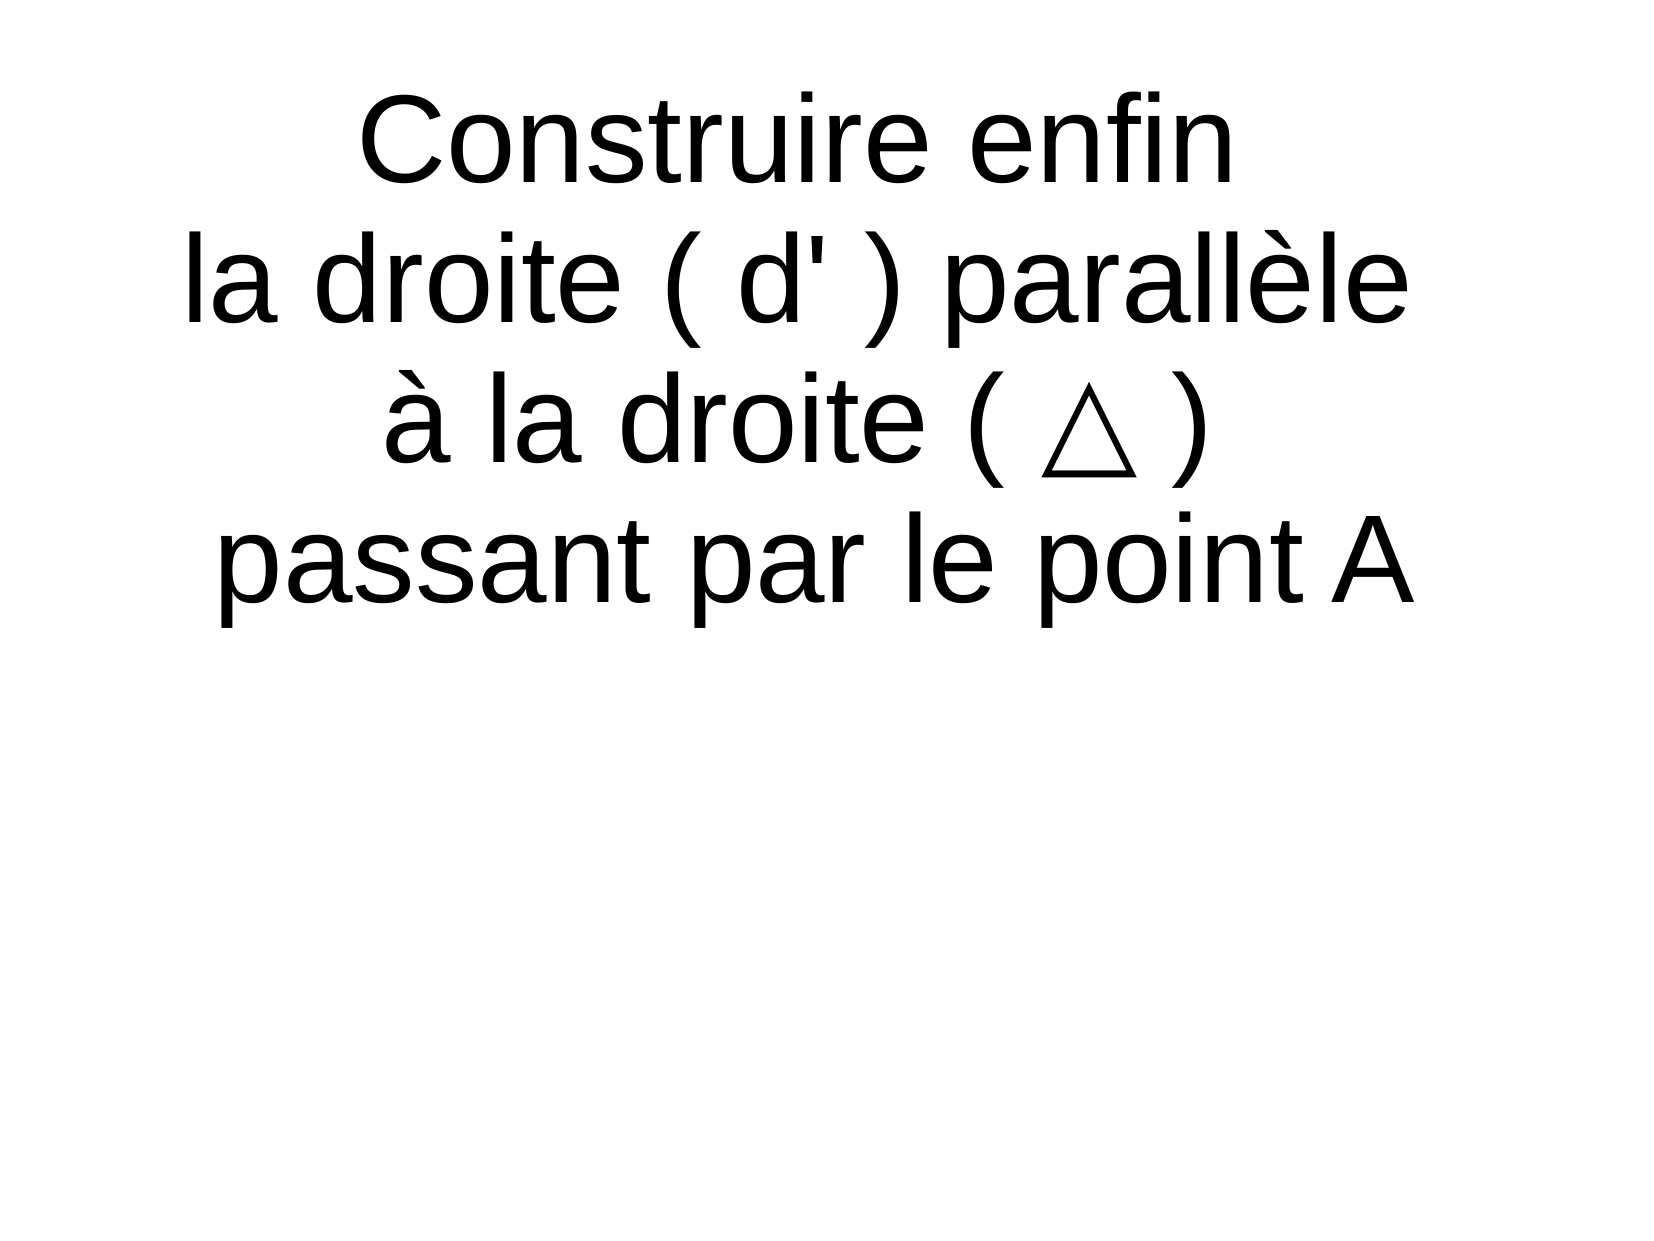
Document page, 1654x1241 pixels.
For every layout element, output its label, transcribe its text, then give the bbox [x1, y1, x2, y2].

subtitle Construire enfin la droite ( d' ) parallèle à la droite ( △ ) passant par le point A [70, 48, 1559, 650]
